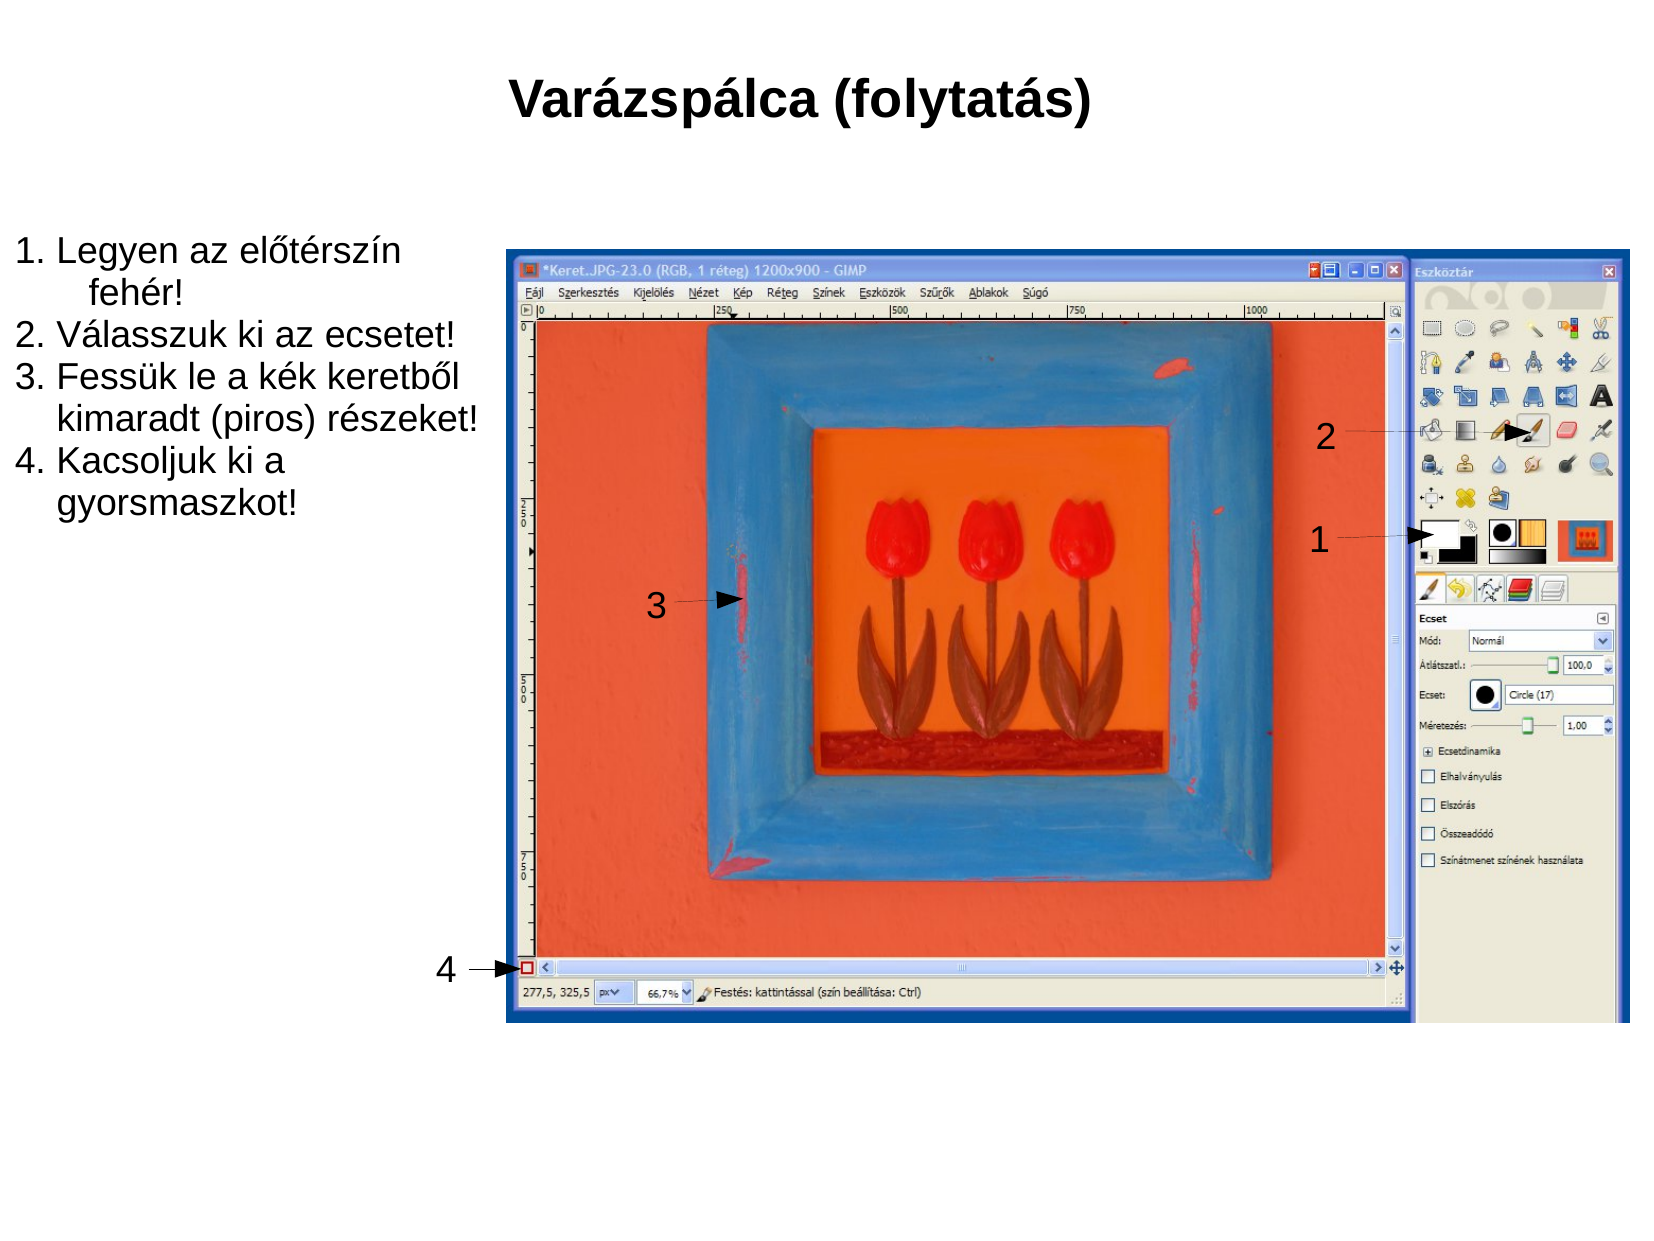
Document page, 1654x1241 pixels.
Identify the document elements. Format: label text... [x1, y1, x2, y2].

text_box Varázspálca (folytatás) [493, 60, 1109, 138]
text_box 2 [1300, 407, 1352, 465]
text_box 4 [421, 940, 472, 998]
picture [506, 249, 1630, 1023]
text_box 1. Legyen az előtérszín fehér! 2. Válasszuk ki az ecsetet! 3. Fessük le a kék keretből kimaradt (piros) részeket! 4. Kacsoljuk ki a gyorsmaszkot! [0, 222, 494, 574]
text_box 1 [1294, 511, 1345, 569]
text_box 3 [631, 577, 682, 635]
